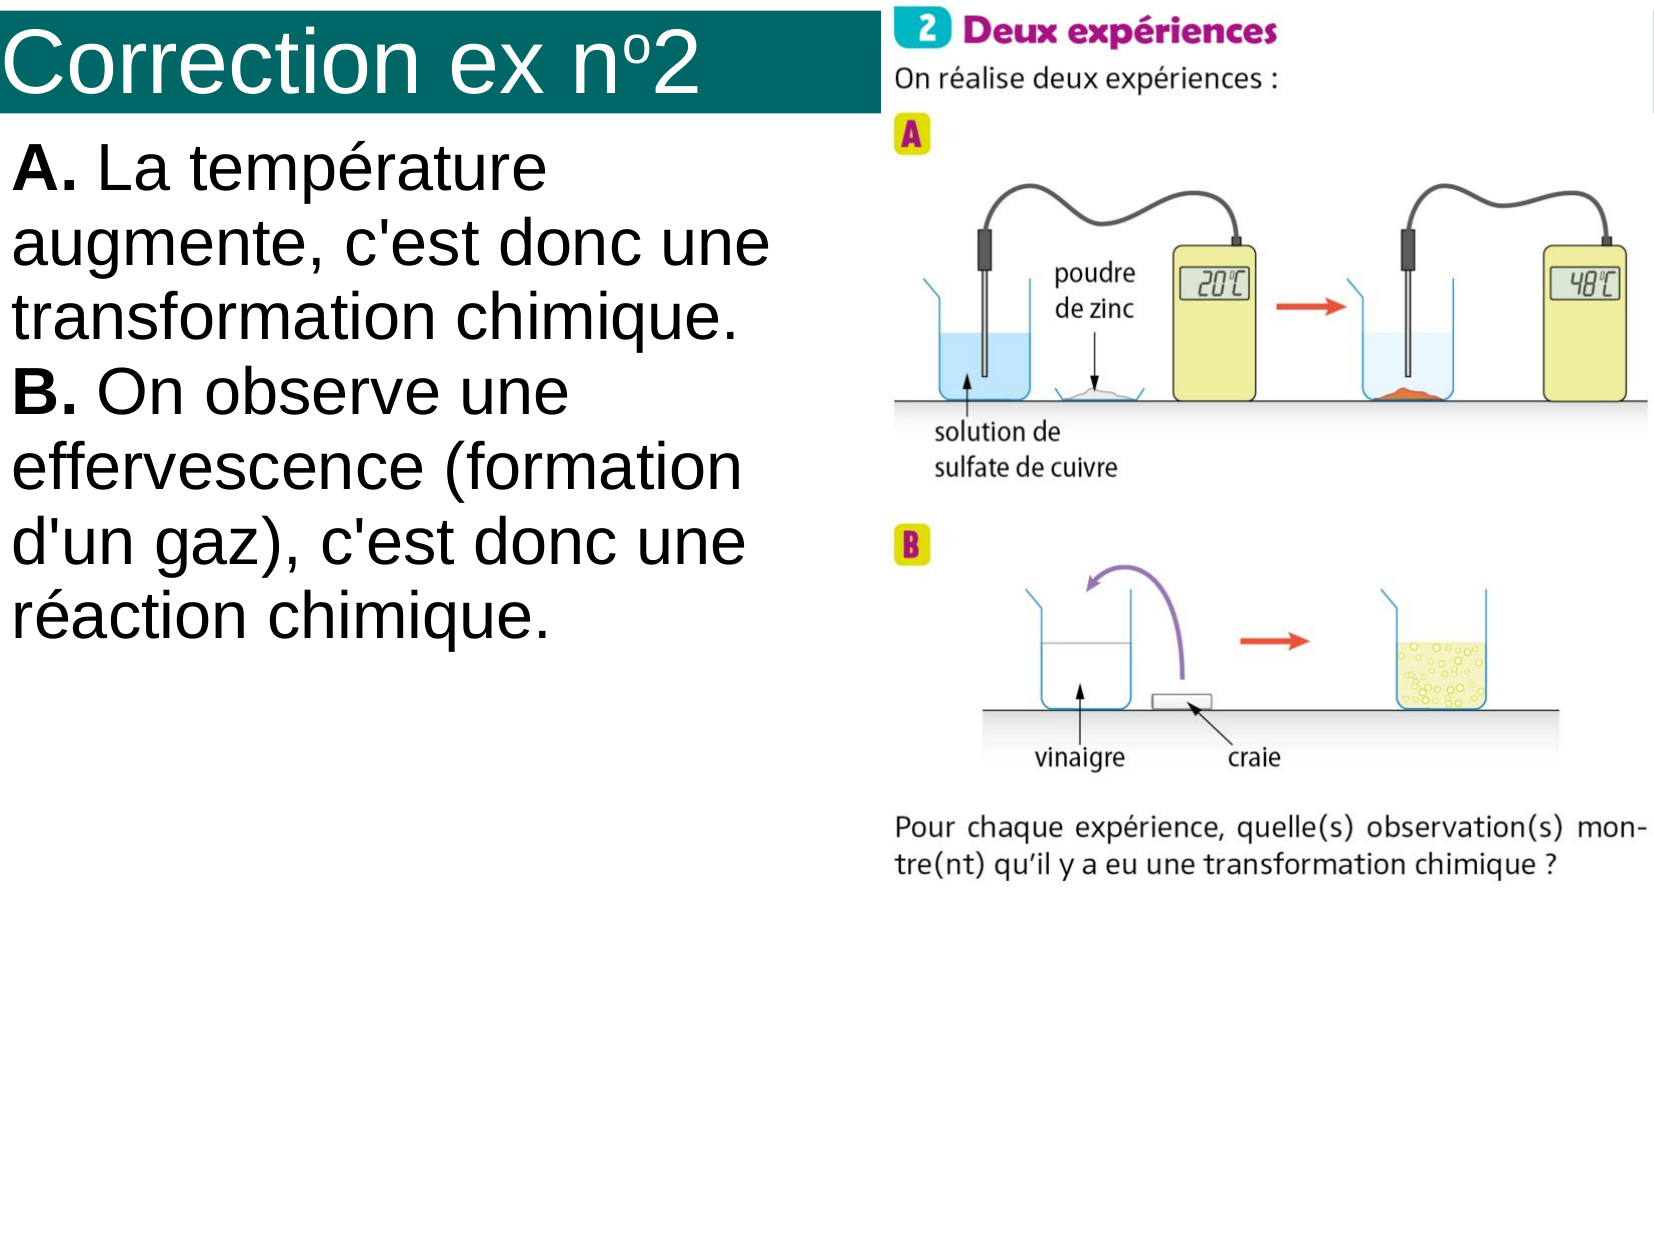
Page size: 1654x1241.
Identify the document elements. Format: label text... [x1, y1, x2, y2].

subtitle A. La température augmente, c'est donc une transformation chimique. B. On observe une effervescence (formation d'un gaz), c'est donc une réaction chimique. [11, 129, 1642, 1229]
title Correction ex no2 [0, 10, 881, 114]
picture [881, 0, 1654, 886]
